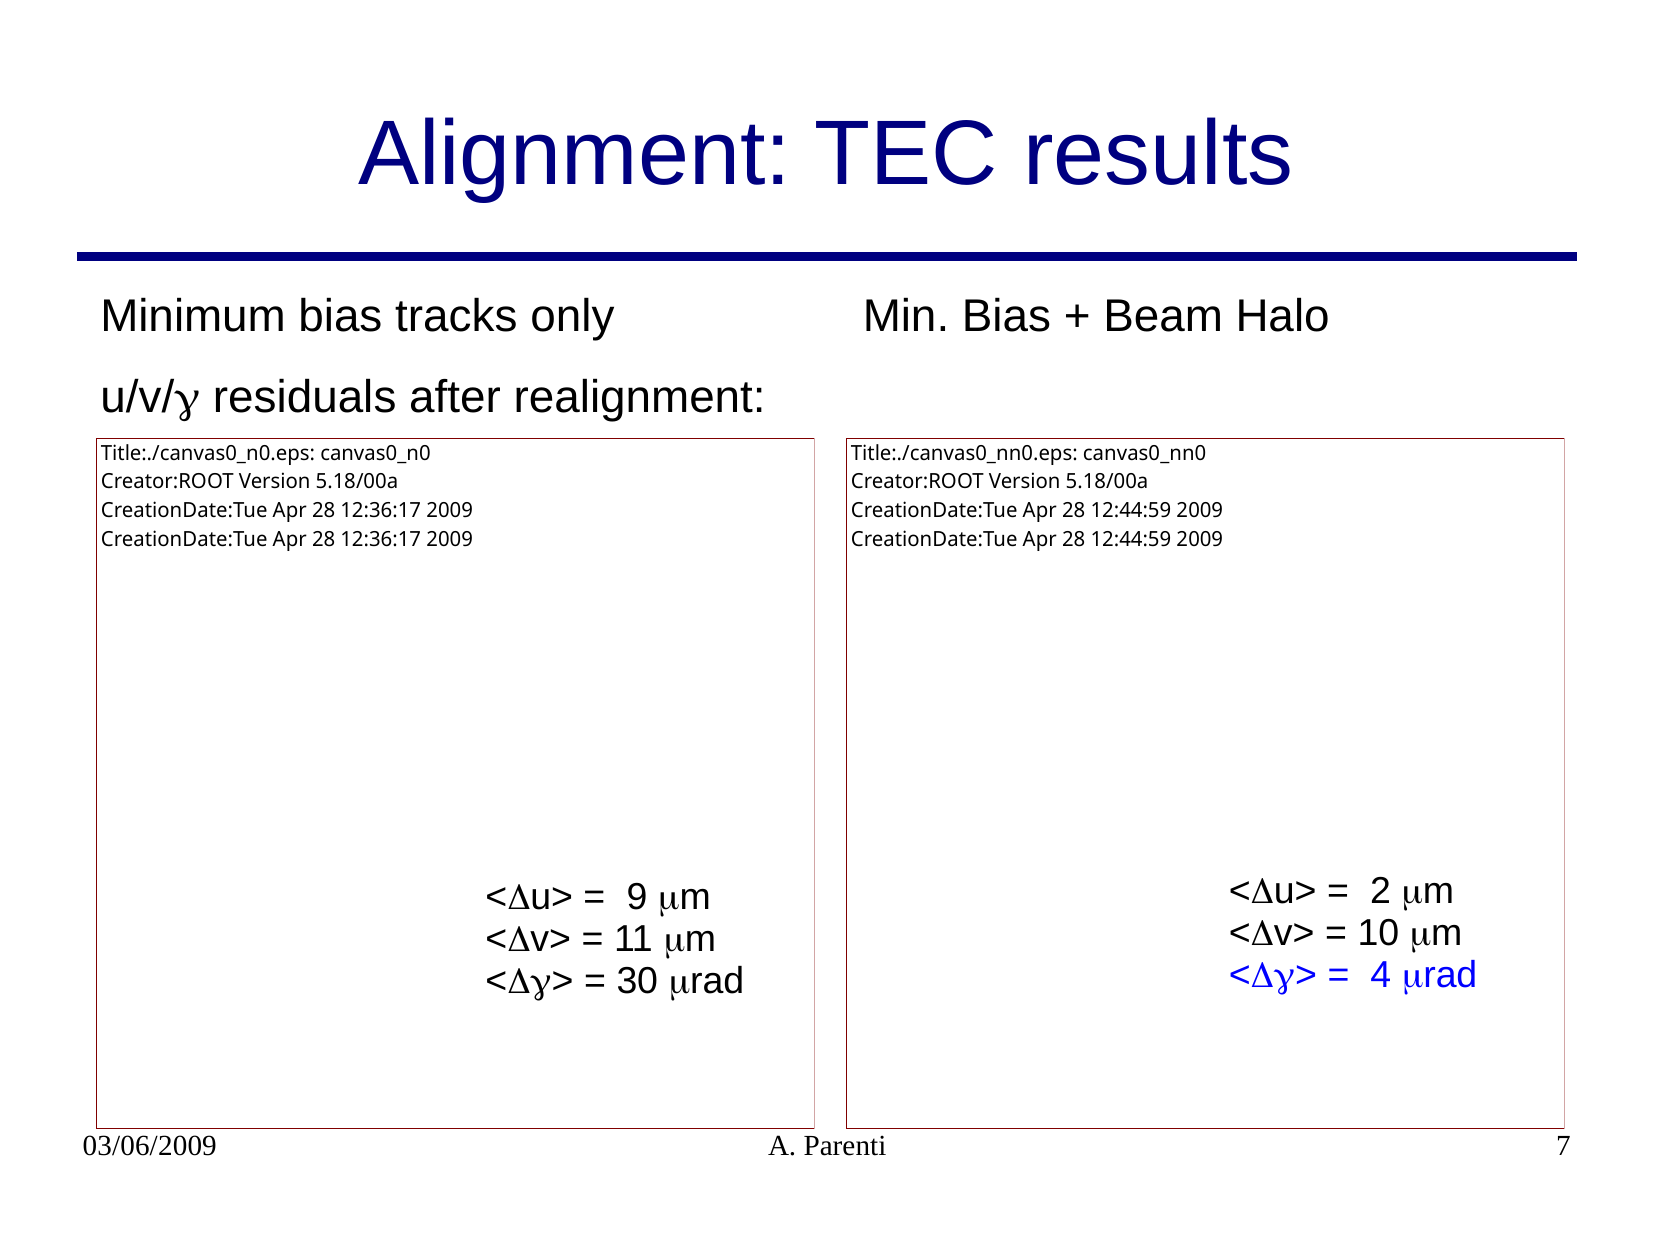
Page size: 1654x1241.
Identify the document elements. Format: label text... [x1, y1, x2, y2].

picture [844, 436, 1565, 1129]
text_box <Du> = 2 mm <Dv> = 10 mm <Dg> = 4 mrad [1217, 862, 1490, 1059]
list Min. Bias + Beam Halo [845, 290, 1572, 1094]
list Minimum bias tracks only u/v/g residuals after realignment: [82, 290, 809, 1109]
picture [94, 436, 815, 1129]
title Alignment: TEC results [82, 49, 1571, 257]
text_box <Du> = 9 mm <Dv> = 11 mm <Dg> = 30 mrad [473, 868, 756, 1065]
